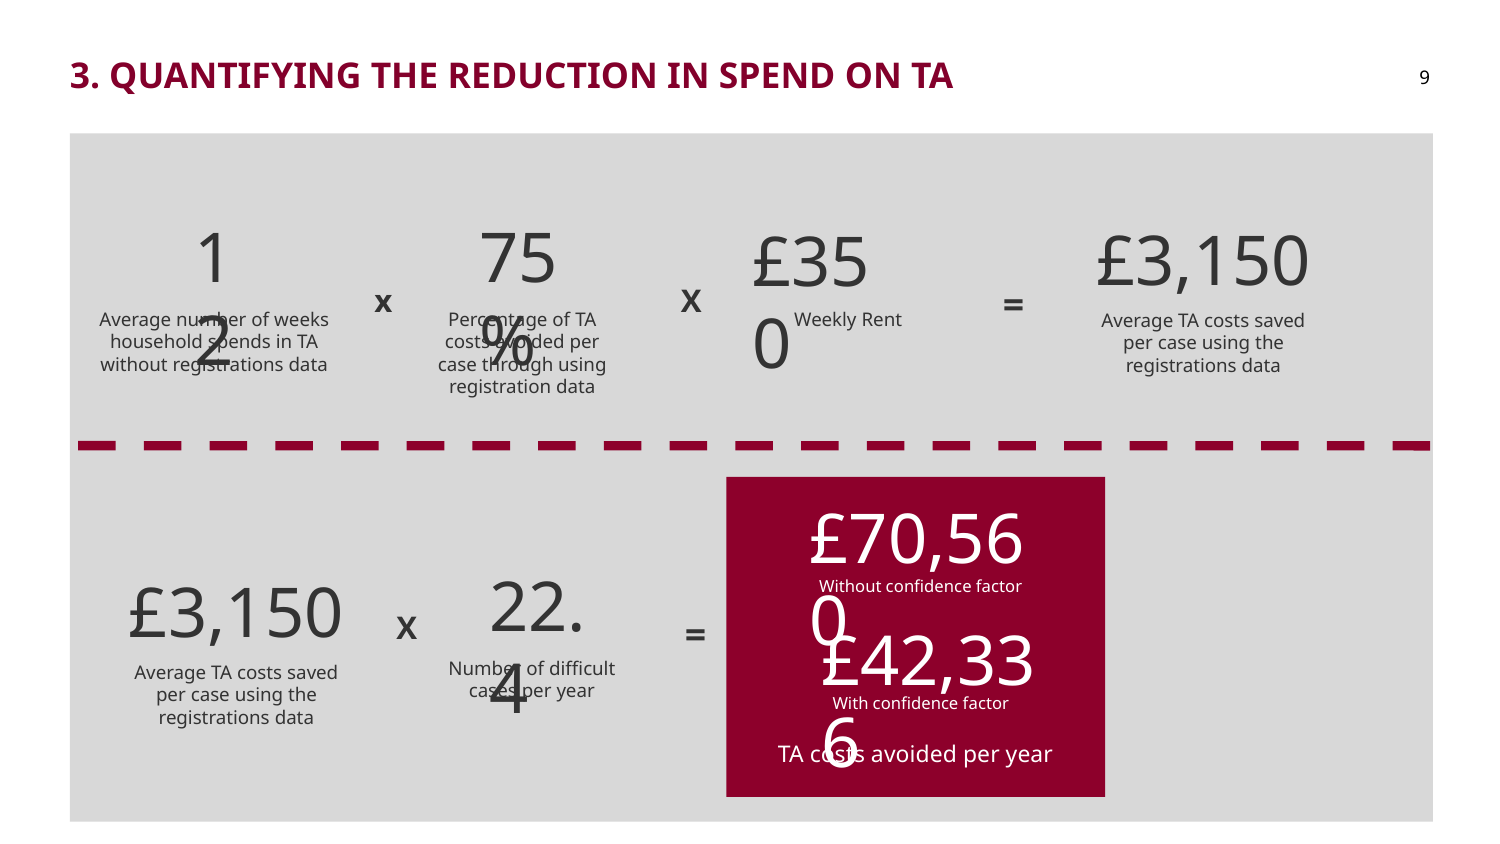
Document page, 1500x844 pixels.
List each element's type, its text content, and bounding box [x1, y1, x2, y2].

text_box [69, 133, 1433, 822]
text_box £42,336 [809, 610, 1059, 706]
text_box Without confidence factor [768, 575, 1078, 597]
text_box £70,560 [798, 489, 1047, 584]
text_box Average TA costs saved per case using the registrations data [121, 660, 351, 729]
text_box 12 [168, 208, 261, 303]
text_box £350 [741, 212, 905, 307]
text_box Weekly Rent [733, 307, 963, 331]
text_box Number of difficult cases per year [434, 656, 629, 702]
title 3. QUANTIFYING THE REDUCTION IN SPEND ON TA [69, 53, 1357, 133]
text_box With confidence factor [768, 693, 1078, 714]
text_box Percentage of TA costs avoided per case through using registration data [424, 307, 620, 376]
text_box Average number of weeks household spends in TA without registrations data [99, 307, 329, 376]
text_box £3,150 [1060, 211, 1347, 306]
text_box Average TA costs saved per case using the registrations data [1088, 308, 1319, 377]
text_box £3,150 [92, 563, 380, 658]
text_box = [991, 275, 1037, 333]
text_box 22.4 [477, 557, 620, 652]
text_box X [669, 275, 718, 325]
text_box x [363, 275, 404, 325]
text_box = [673, 605, 719, 663]
slide_number <number> [1388, 65, 1431, 111]
text_box 75% [468, 208, 608, 303]
text_box X [385, 602, 434, 653]
text_box TA costs avoided per year [718, 733, 1113, 772]
